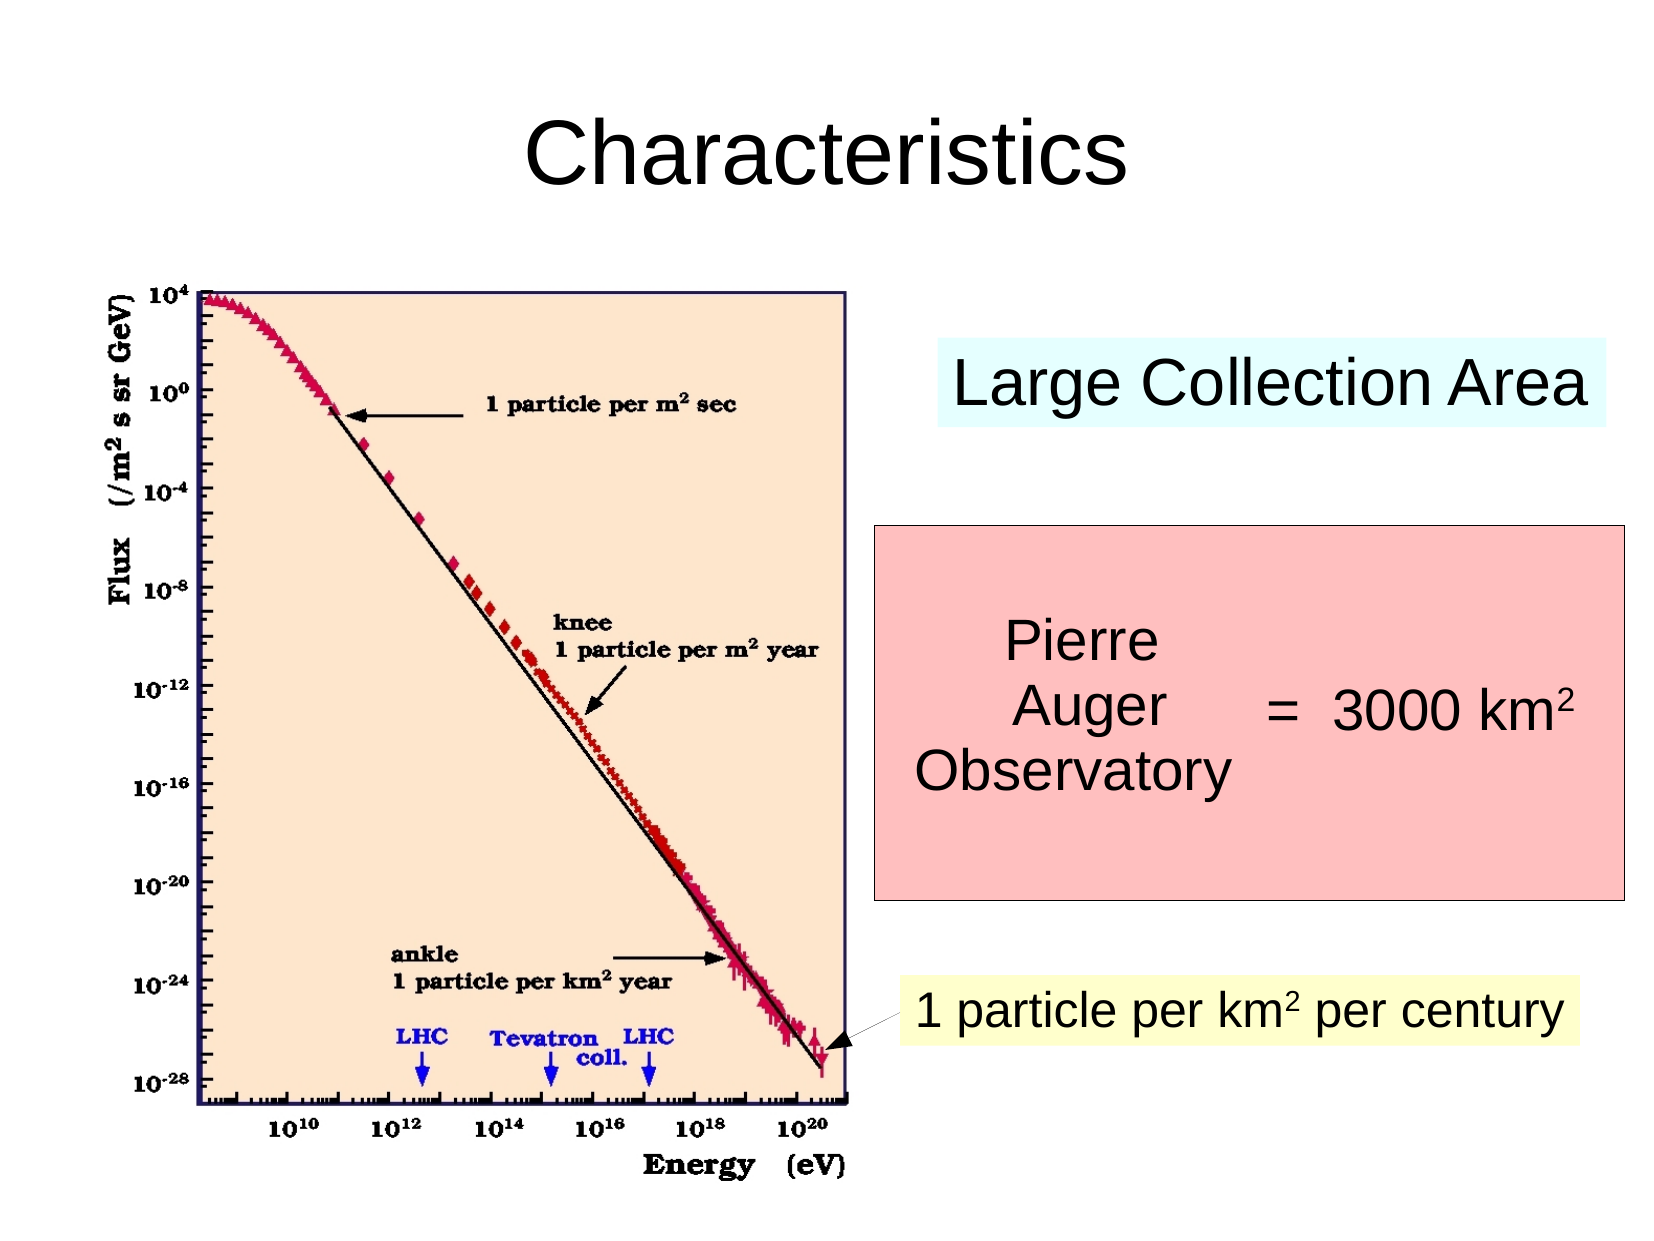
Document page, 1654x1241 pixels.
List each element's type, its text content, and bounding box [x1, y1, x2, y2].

text_box Large Collection Area [937, 337, 1607, 428]
text_box Pierre Auger Observatory [900, 600, 1281, 810]
text_box [874, 525, 1625, 901]
text_box = 3000 km2 [1251, 670, 1591, 751]
picture [75, 262, 901, 1201]
text_box 1 particle per km2 per century [900, 975, 1580, 1046]
title Characteristics [82, 56, 1571, 250]
